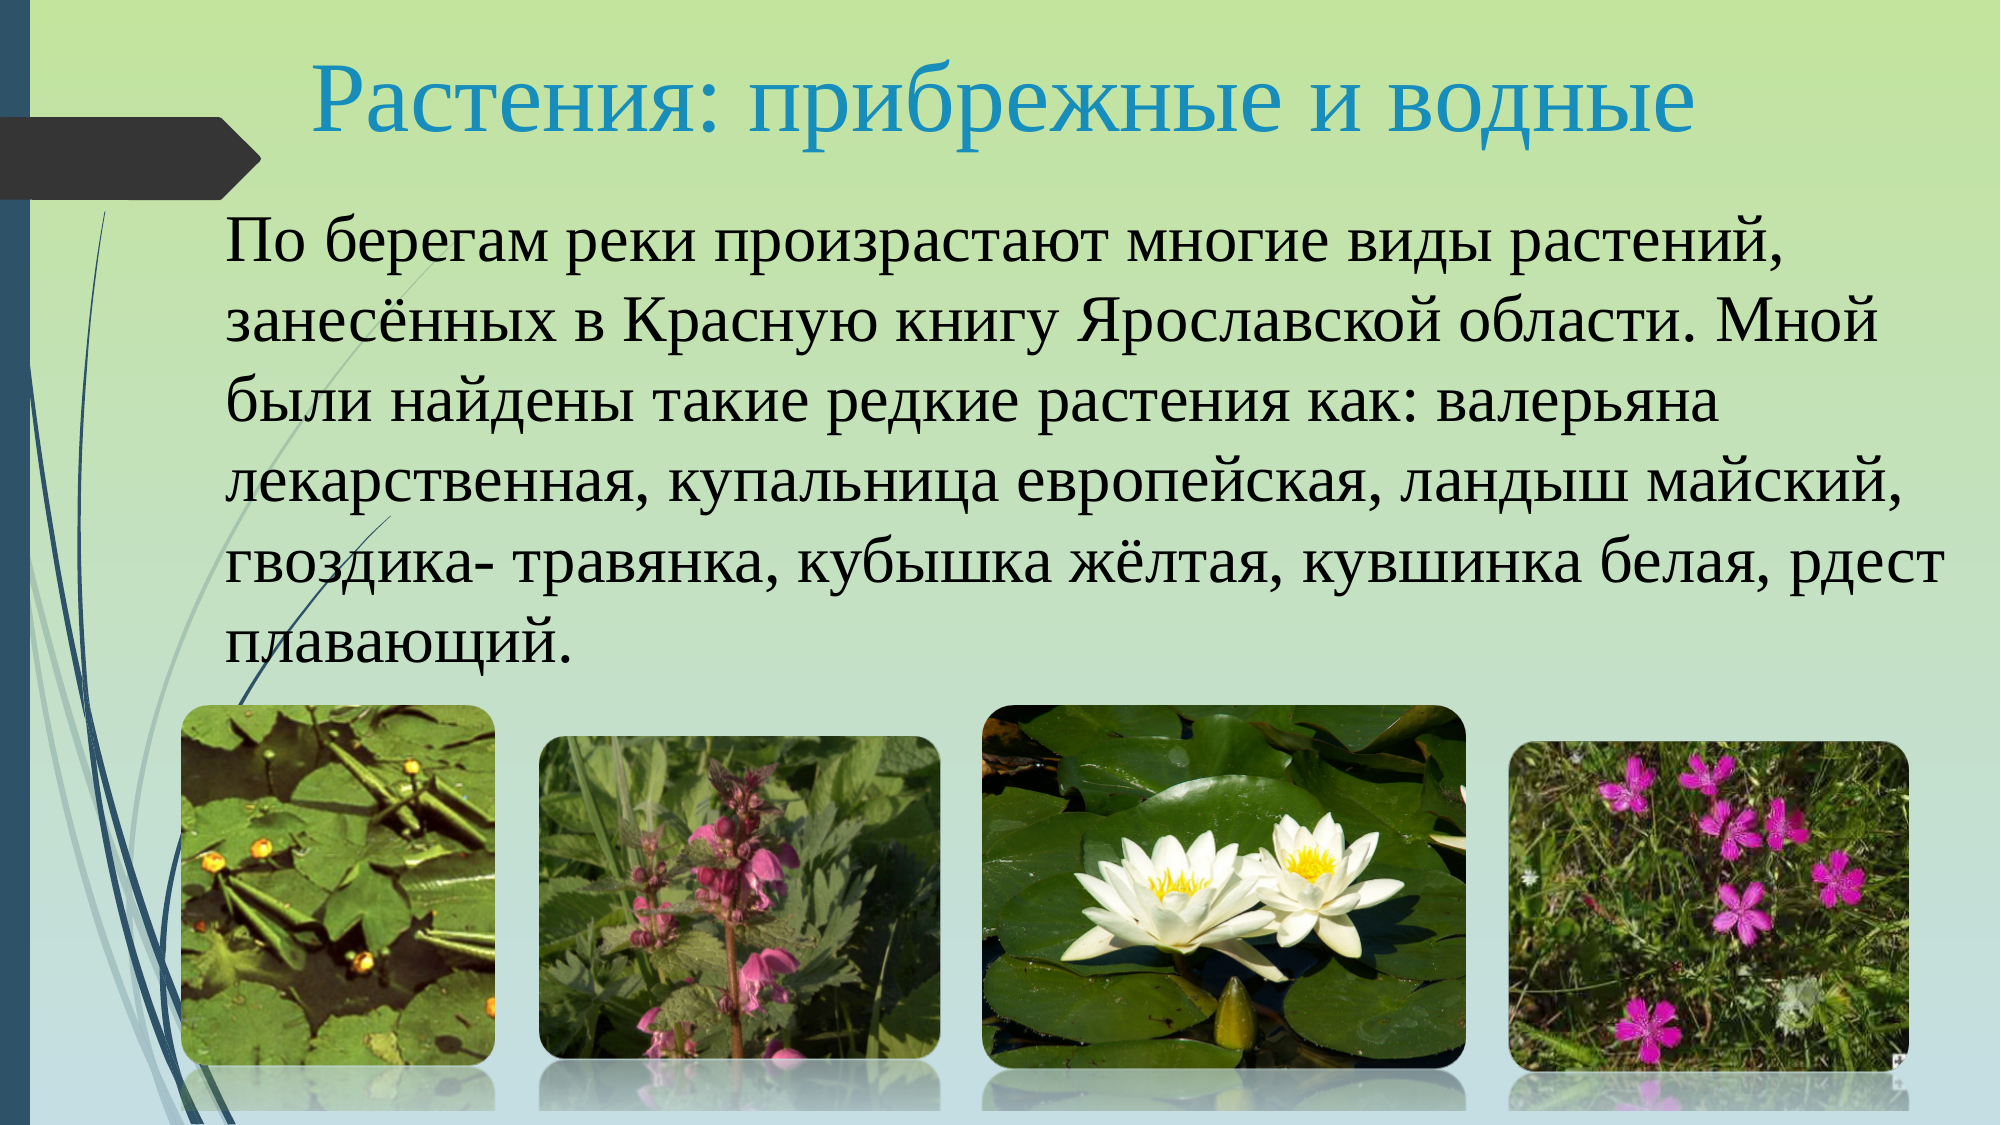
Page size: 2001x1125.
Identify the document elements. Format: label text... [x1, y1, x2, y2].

picture [536, 705, 1912, 1111]
list По берегам реки произрастают многие виды растений, занесённых в Красную книгу Ярославской области. Мной были найдены такие редкие растения как: валерьяна лекарственная, купальница европейская, ландыш майский, гвоздика- травянка, кубышка жёлтая, кувшинка белая, рдест плавающий. [210, 187, 2000, 808]
title Растения: прибрежные и водные [295, 24, 1944, 157]
picture [178, 705, 498, 1111]
